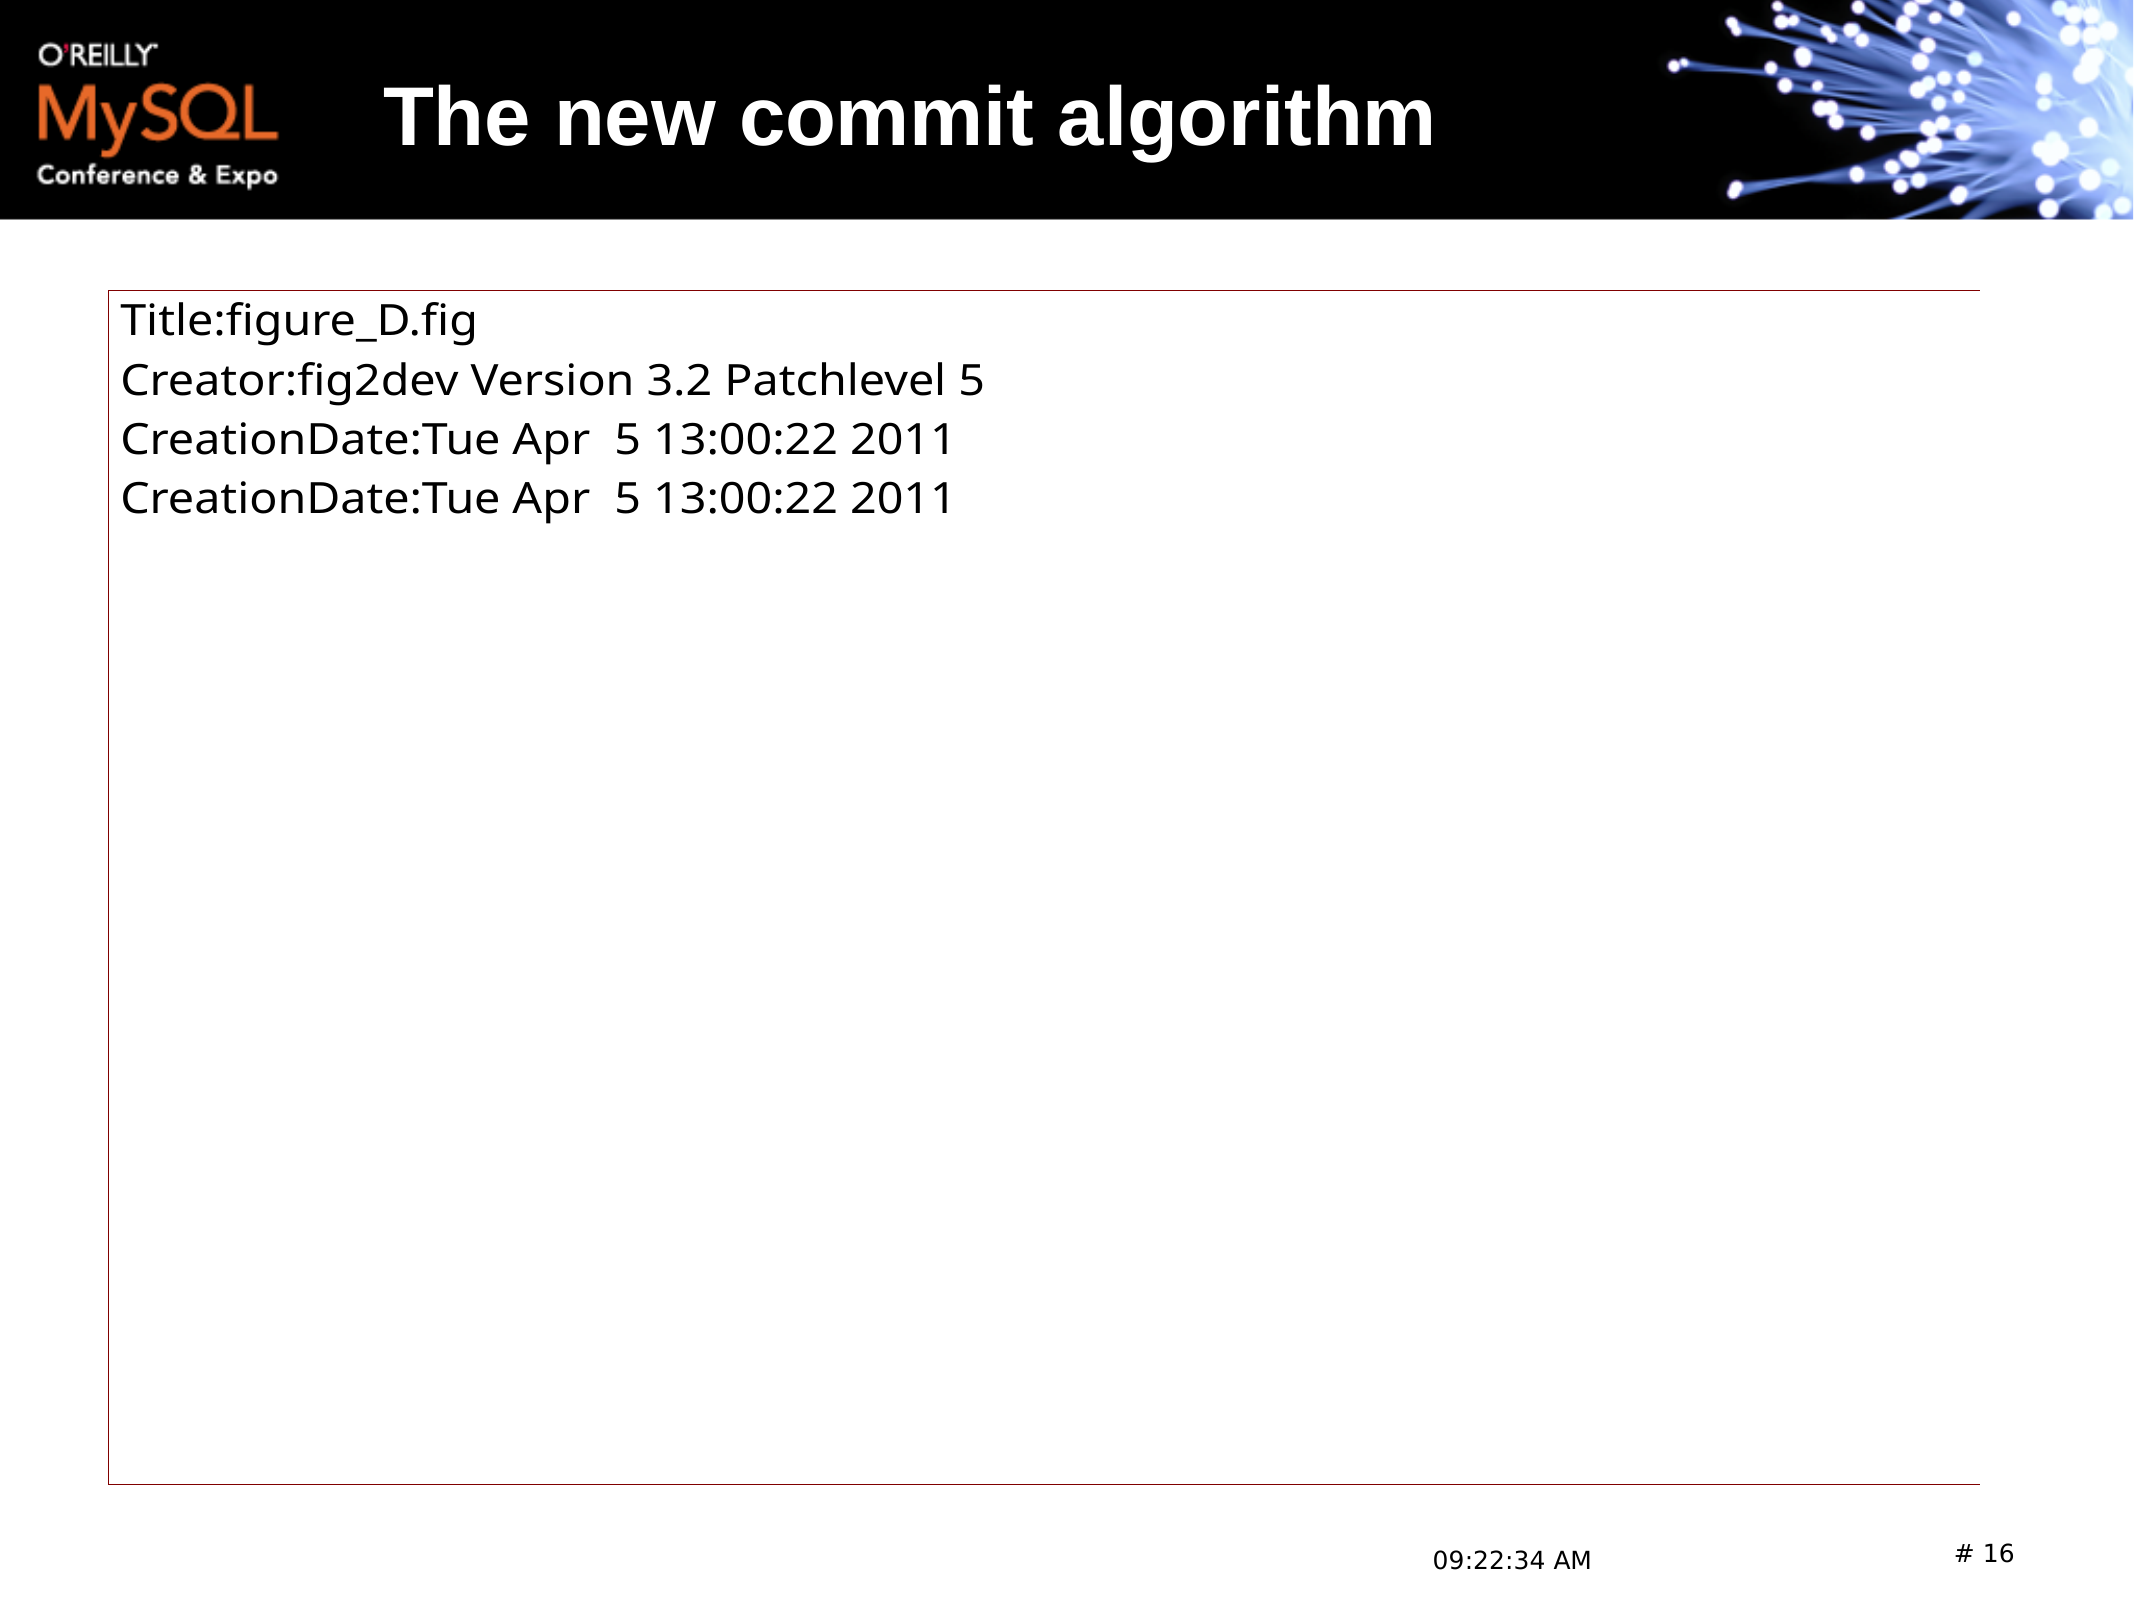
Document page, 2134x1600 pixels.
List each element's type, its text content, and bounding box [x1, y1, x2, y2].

title The new commit algorithm [374, 38, 2103, 195]
picture [0, 0, 2134, 1600]
list [0, 260, 2100, 1335]
